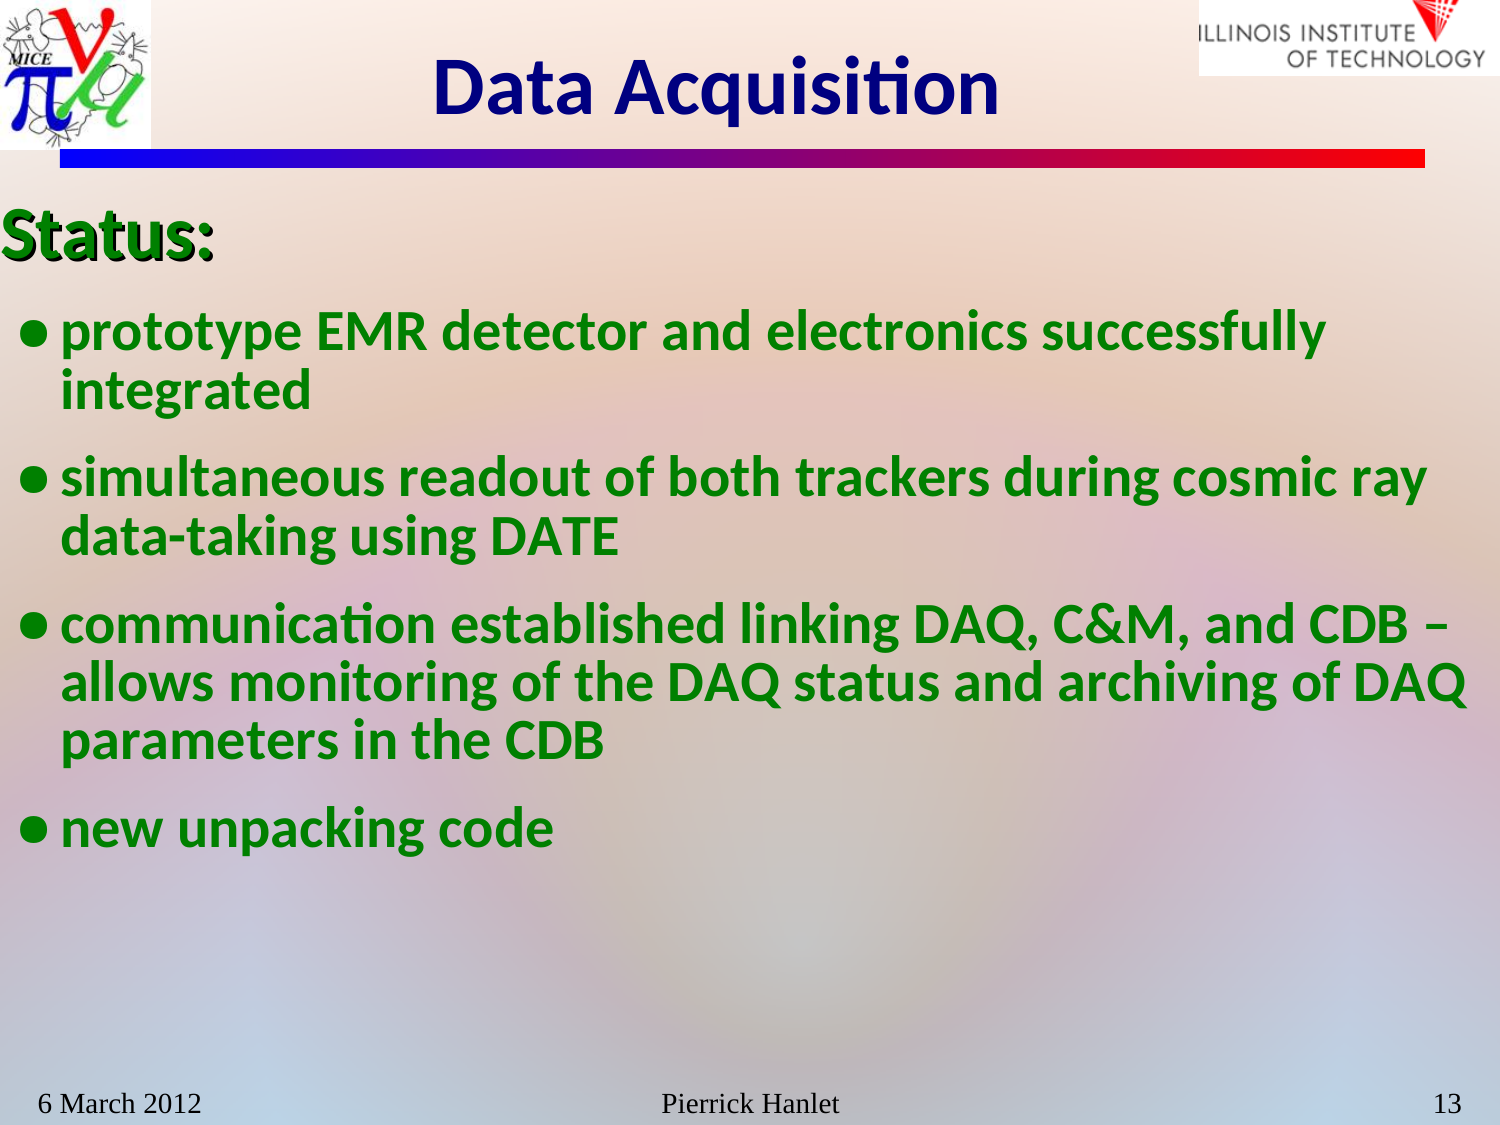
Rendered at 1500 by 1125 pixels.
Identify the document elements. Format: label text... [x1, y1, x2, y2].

picture [0, 0, 1500, 164]
text_box Status: prototype EMR detector and electronics successfully integrated simultaneous readout of both trackers during cosmic ray data-taking using DATE communication established linking DAQ, C&M, and CDB – allows monitoring of the DAQ status and archiving of DAQ parameters in the CDB new unpacking code [0, 164, 1500, 981]
title Data Acquisition [234, 38, 1200, 151]
picture [0, 981, 1500, 1125]
